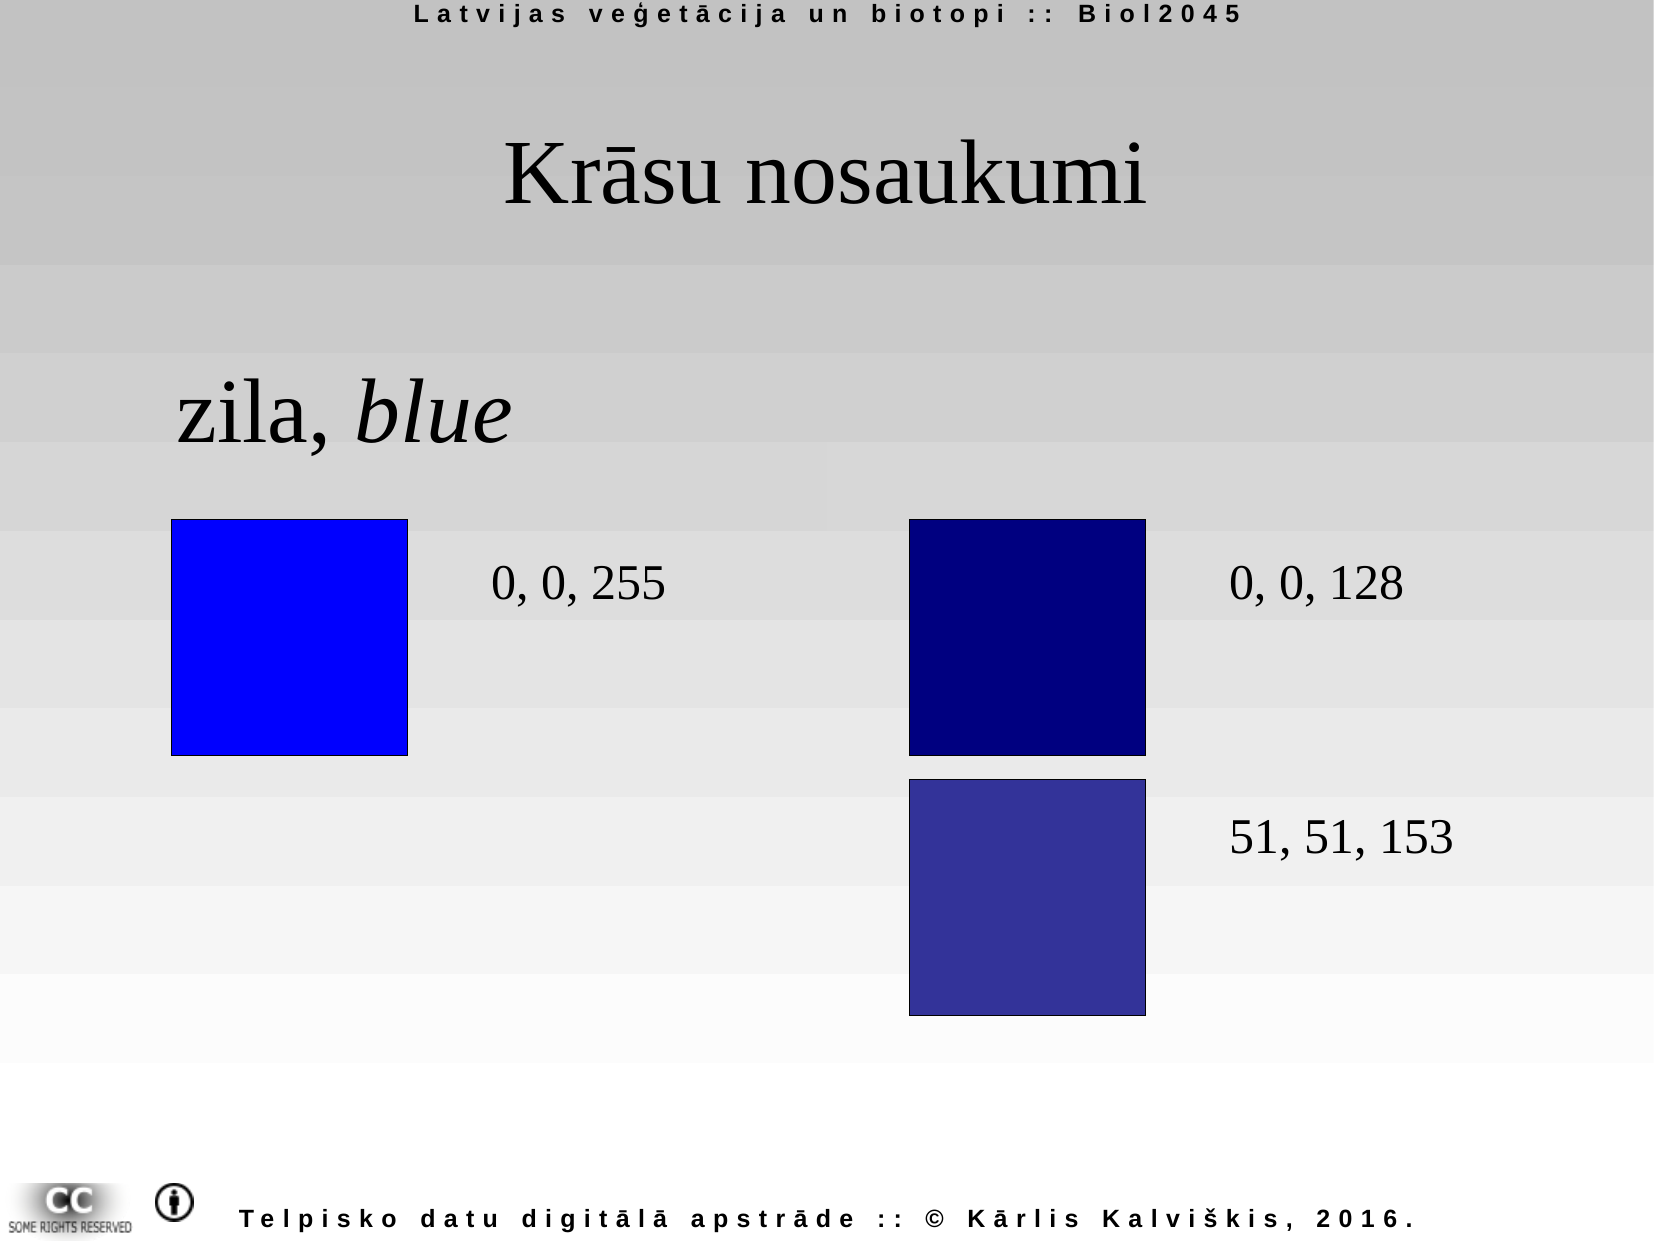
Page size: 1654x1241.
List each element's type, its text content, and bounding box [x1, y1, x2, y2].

text_box [909, 779, 1146, 1016]
title Krāsu nosaukumi [29, 49, 1625, 296]
picture [0, 0, 1654, 1241]
text_box zila, blue [176, 360, 514, 462]
text_box [909, 519, 1146, 756]
text_box 0, 0, 255 [491, 554, 667, 611]
text_box 51, 51, 153 [1229, 808, 1455, 865]
text_box [171, 519, 408, 756]
text_box 0, 0, 128 [1229, 554, 1405, 611]
